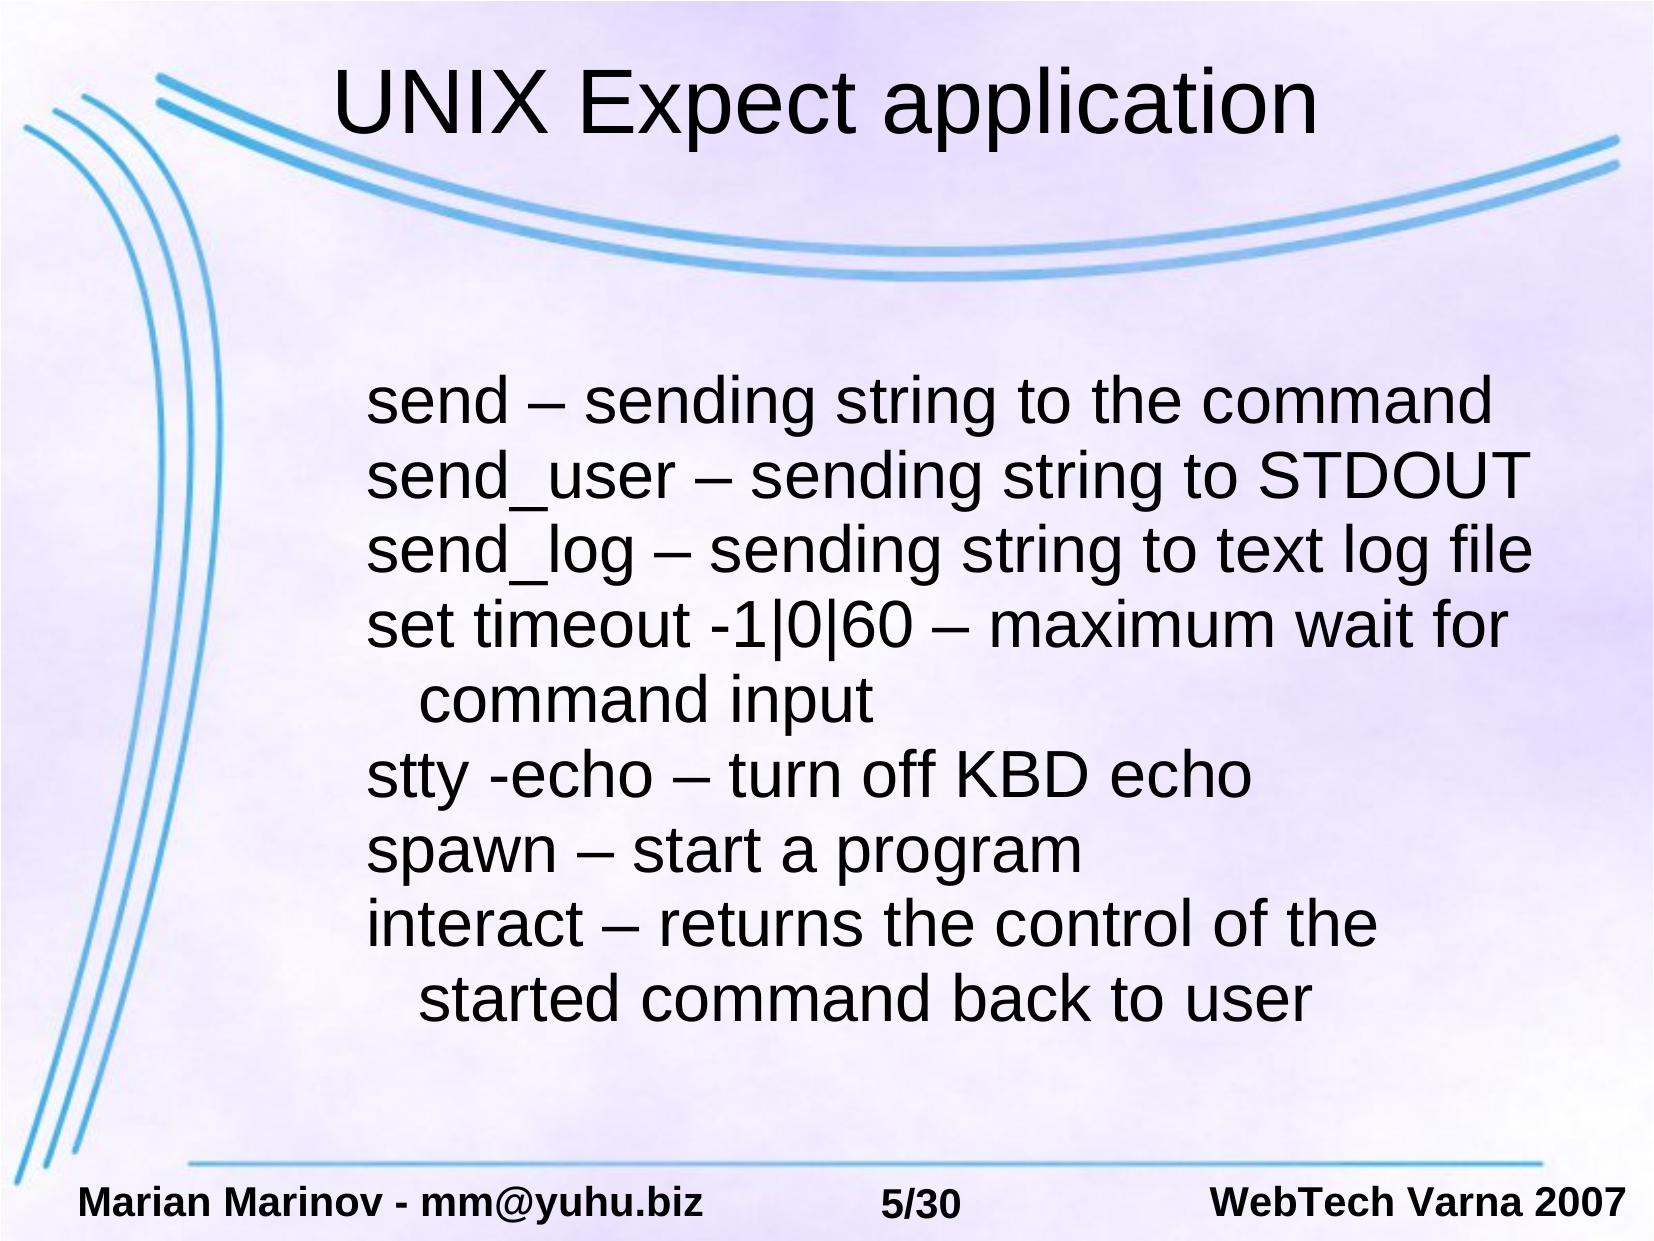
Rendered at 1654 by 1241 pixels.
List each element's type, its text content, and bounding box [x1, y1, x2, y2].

title UNIX Expect application [82, 49, 1571, 257]
text_box WebTech Varna 2007 [1194, 1171, 1643, 1233]
text_box Marian Marinov - mm@yuhu.biz [62, 1171, 720, 1233]
picture [1, 1, 1654, 1241]
text_box 5/30 [866, 1172, 977, 1235]
subtitle send – sending string to the command send_user – sending string to STDOUT send_log – sending string to text log file set timeout -1|0|60 – maximum wait for command input stty -echo – turn off KBD echo spawn – start a program interact – returns the control of the started command back to user [82, 290, 1571, 1109]
